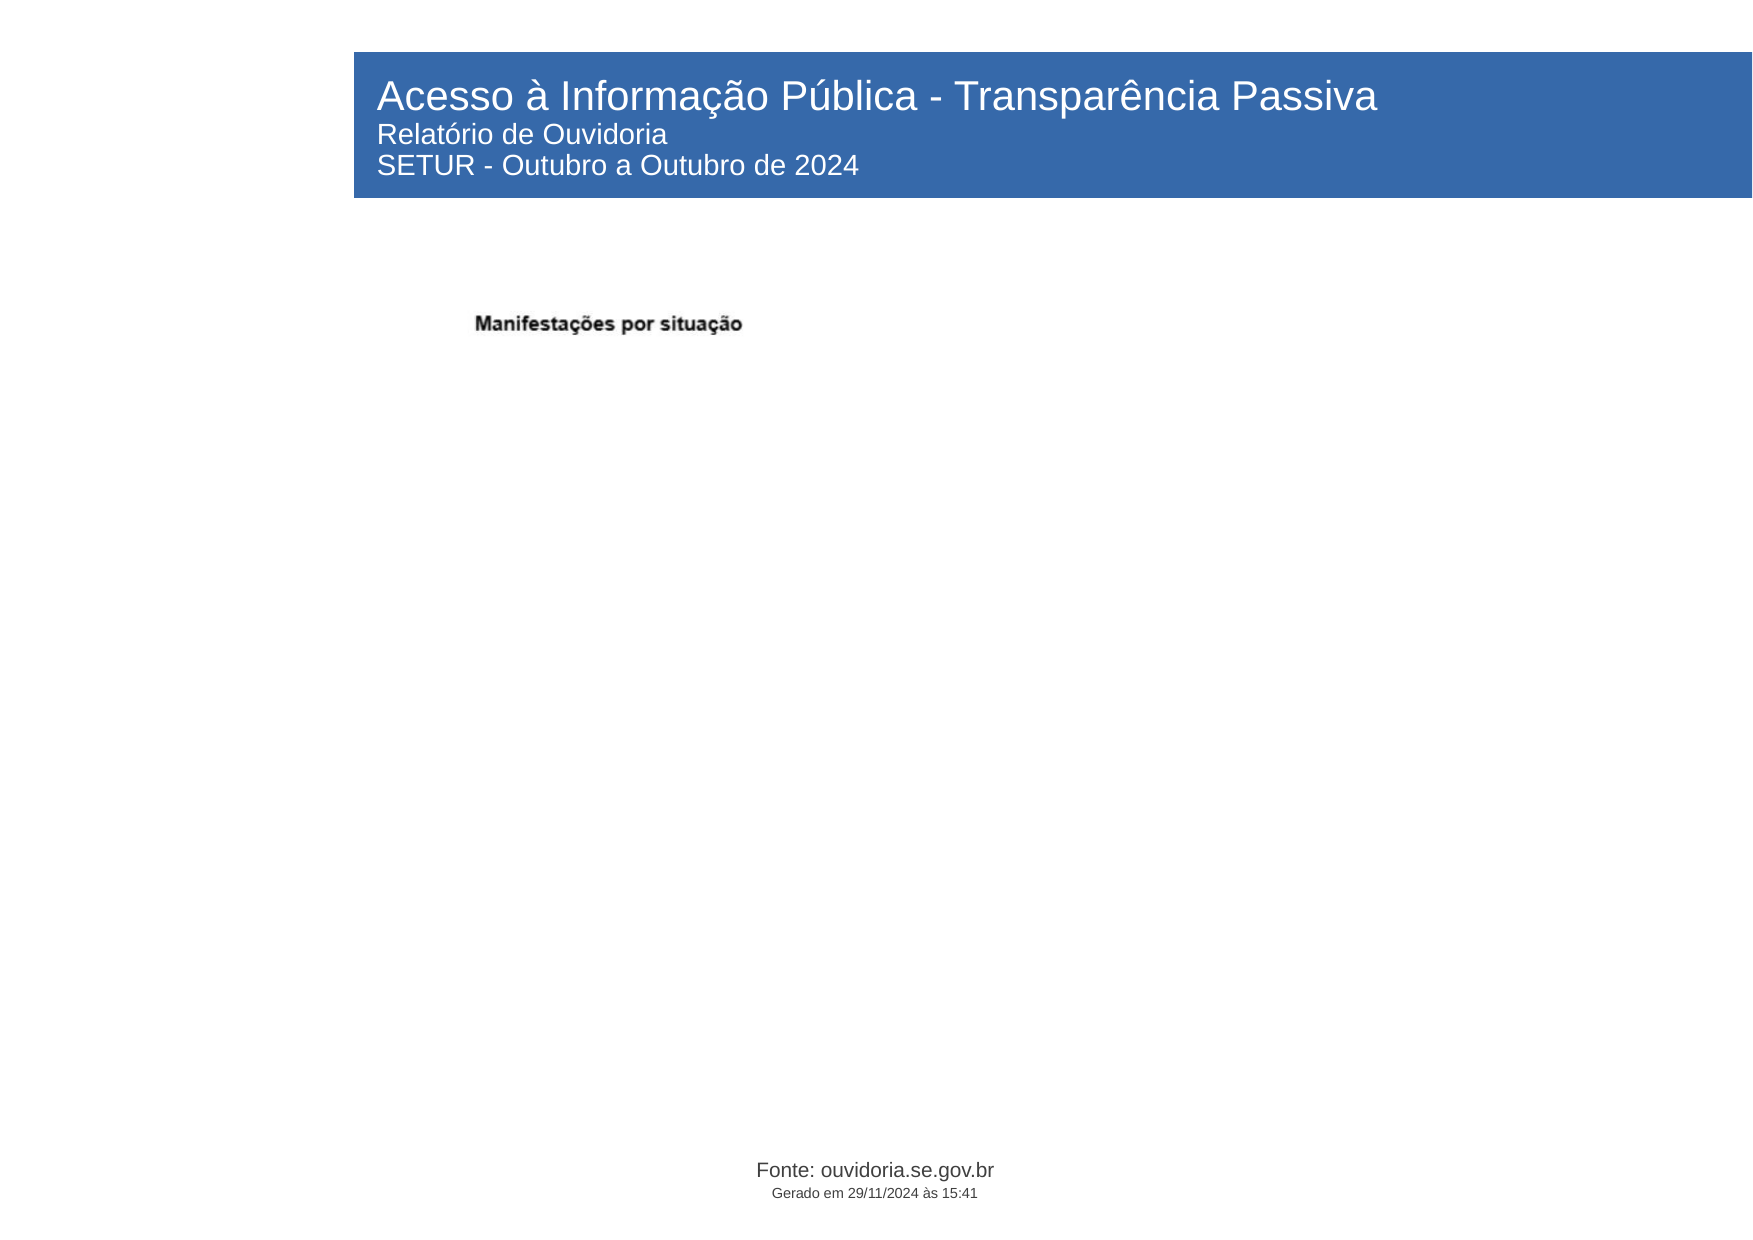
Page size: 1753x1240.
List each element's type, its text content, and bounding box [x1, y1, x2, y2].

text_box Acesso à Informação Pública - Transparência Passiva Relatório de Ouvidoria SETUR - Outubro a Outubro de 2024 [376, 72, 1403, 186]
text_box [354, 52, 1752, 198]
text_box Fonte: ouvidoria.se.gov.br Gerado em 29/11/2024 às 15:41 [756, 1158, 1023, 1208]
text_box [227, 211, 1527, 1028]
